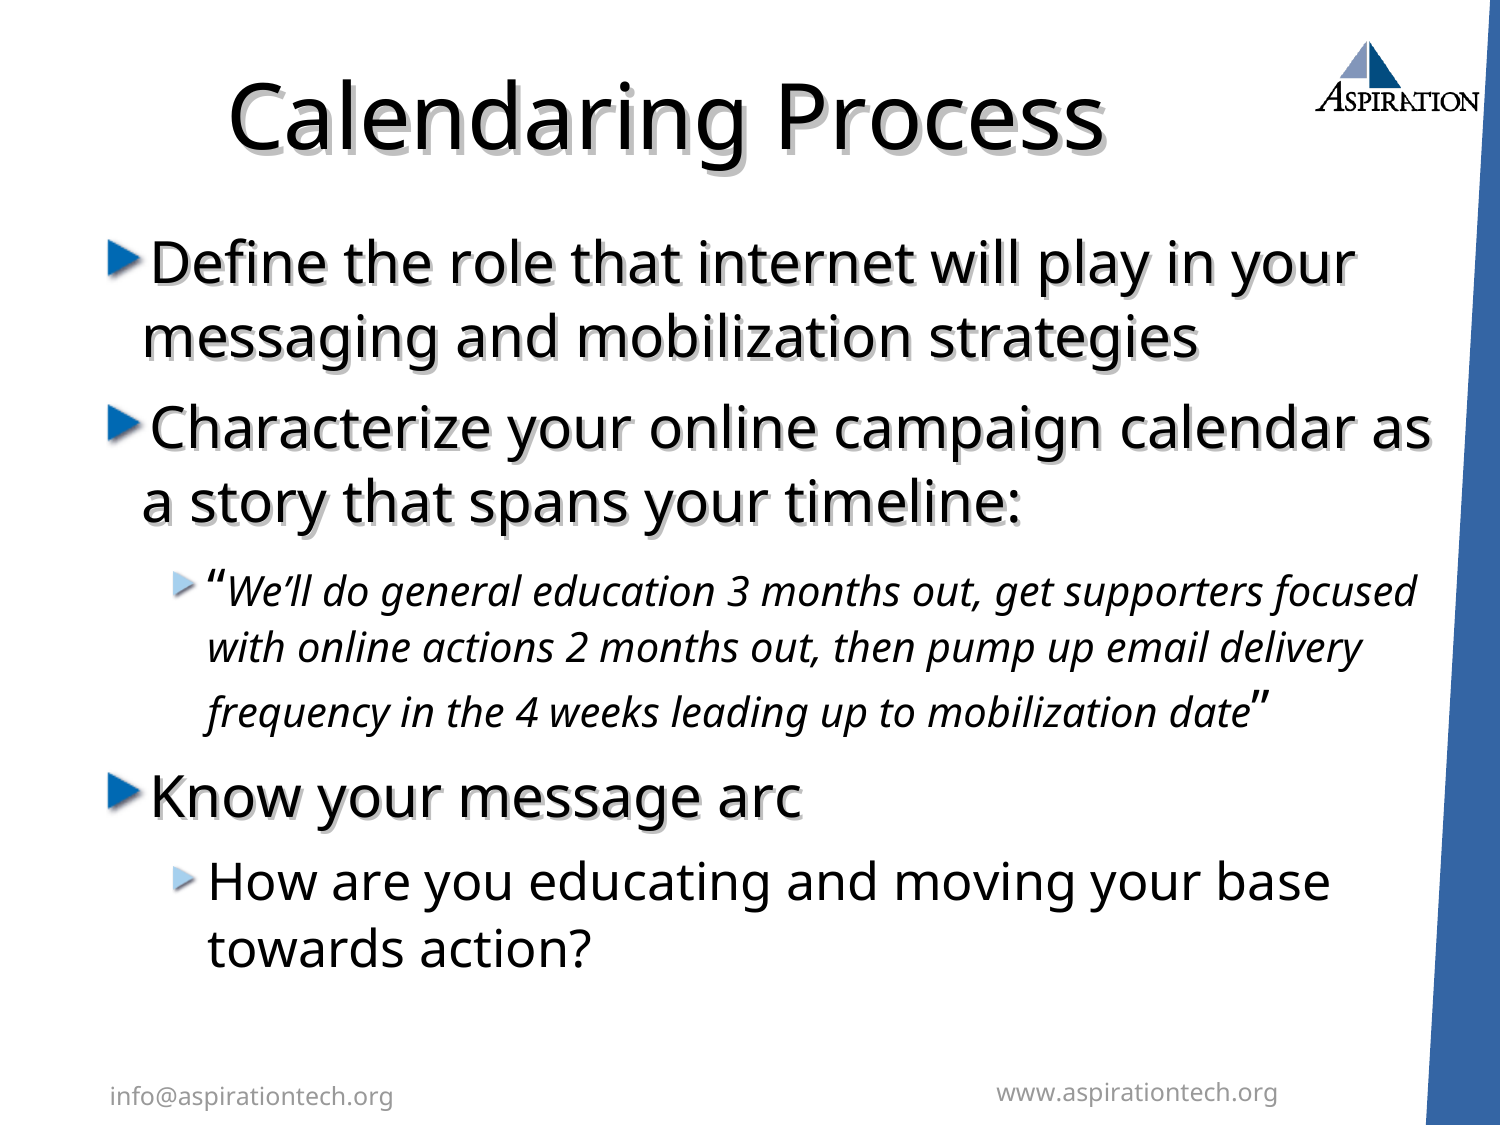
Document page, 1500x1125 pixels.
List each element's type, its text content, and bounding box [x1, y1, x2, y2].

title Calendaring Process [49, 19, 1284, 206]
list Define the role that internet will play in your messaging and mobilization strategies Characterize your online campaign calendar as a story that spans your timeline: “We’ll do general education 3 months out, get supporters focused with online actions 2 months out, then pump up email delivery frequency in the 4 weeks leading up to mobilization date” Know your message arc How are you educating and moving your base towards action? [49, 221, 1447, 979]
picture [1315, 41, 1480, 120]
